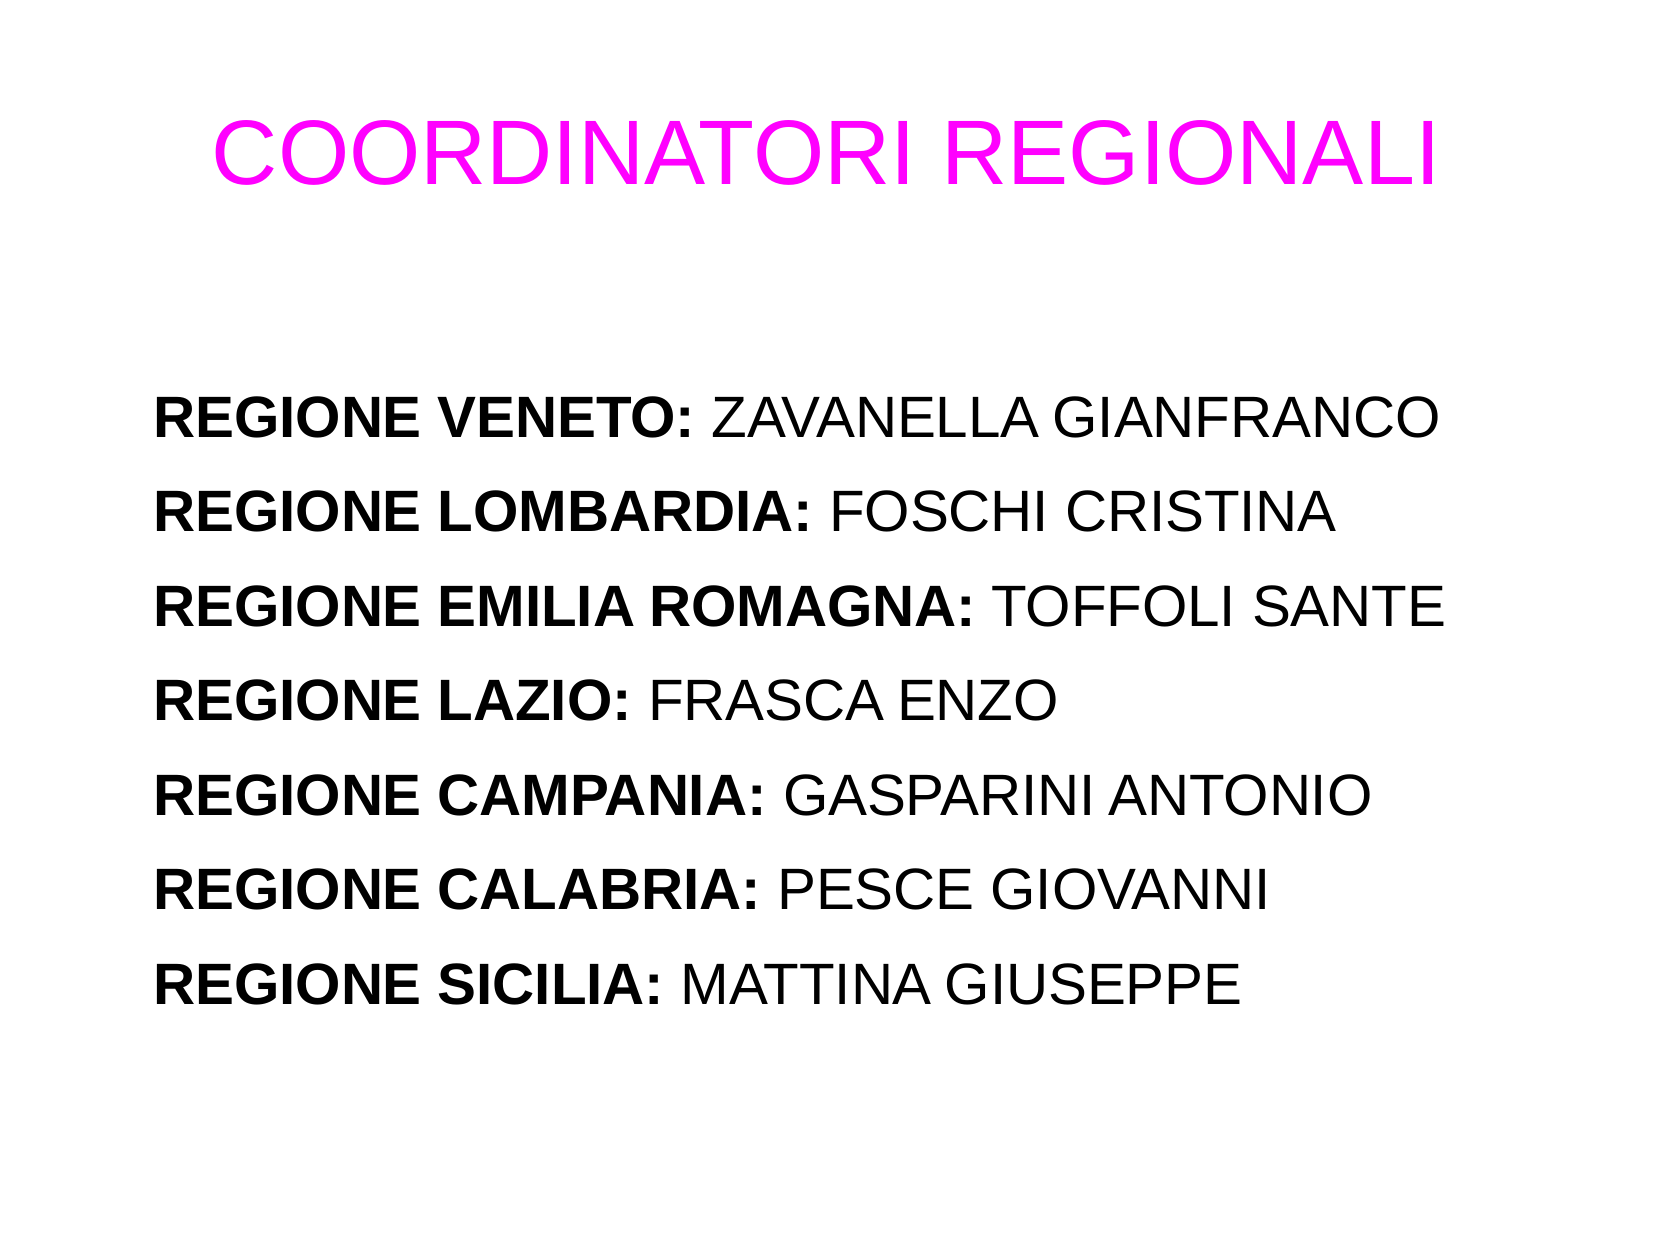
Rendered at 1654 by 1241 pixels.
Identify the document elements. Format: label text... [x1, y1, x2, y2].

list REGIONE VENETO: ZAVANELLA GIANFRANCO REGIONE LOMBARDIA: FOSCHI CRISTINA REGIONE EMILIA ROMAGNA: TOFFOLI SANTE REGIONE LAZIO: FRASCA ENZO REGIONE CAMPANIA: GASPARINI ANTONIO REGIONE CALABRIA: PESCE GIOVANNI REGIONE SICILIA: MATTINA GIUSEPPE [82, 290, 1571, 1109]
title COORDINATORI REGIONALI [82, 49, 1571, 257]
